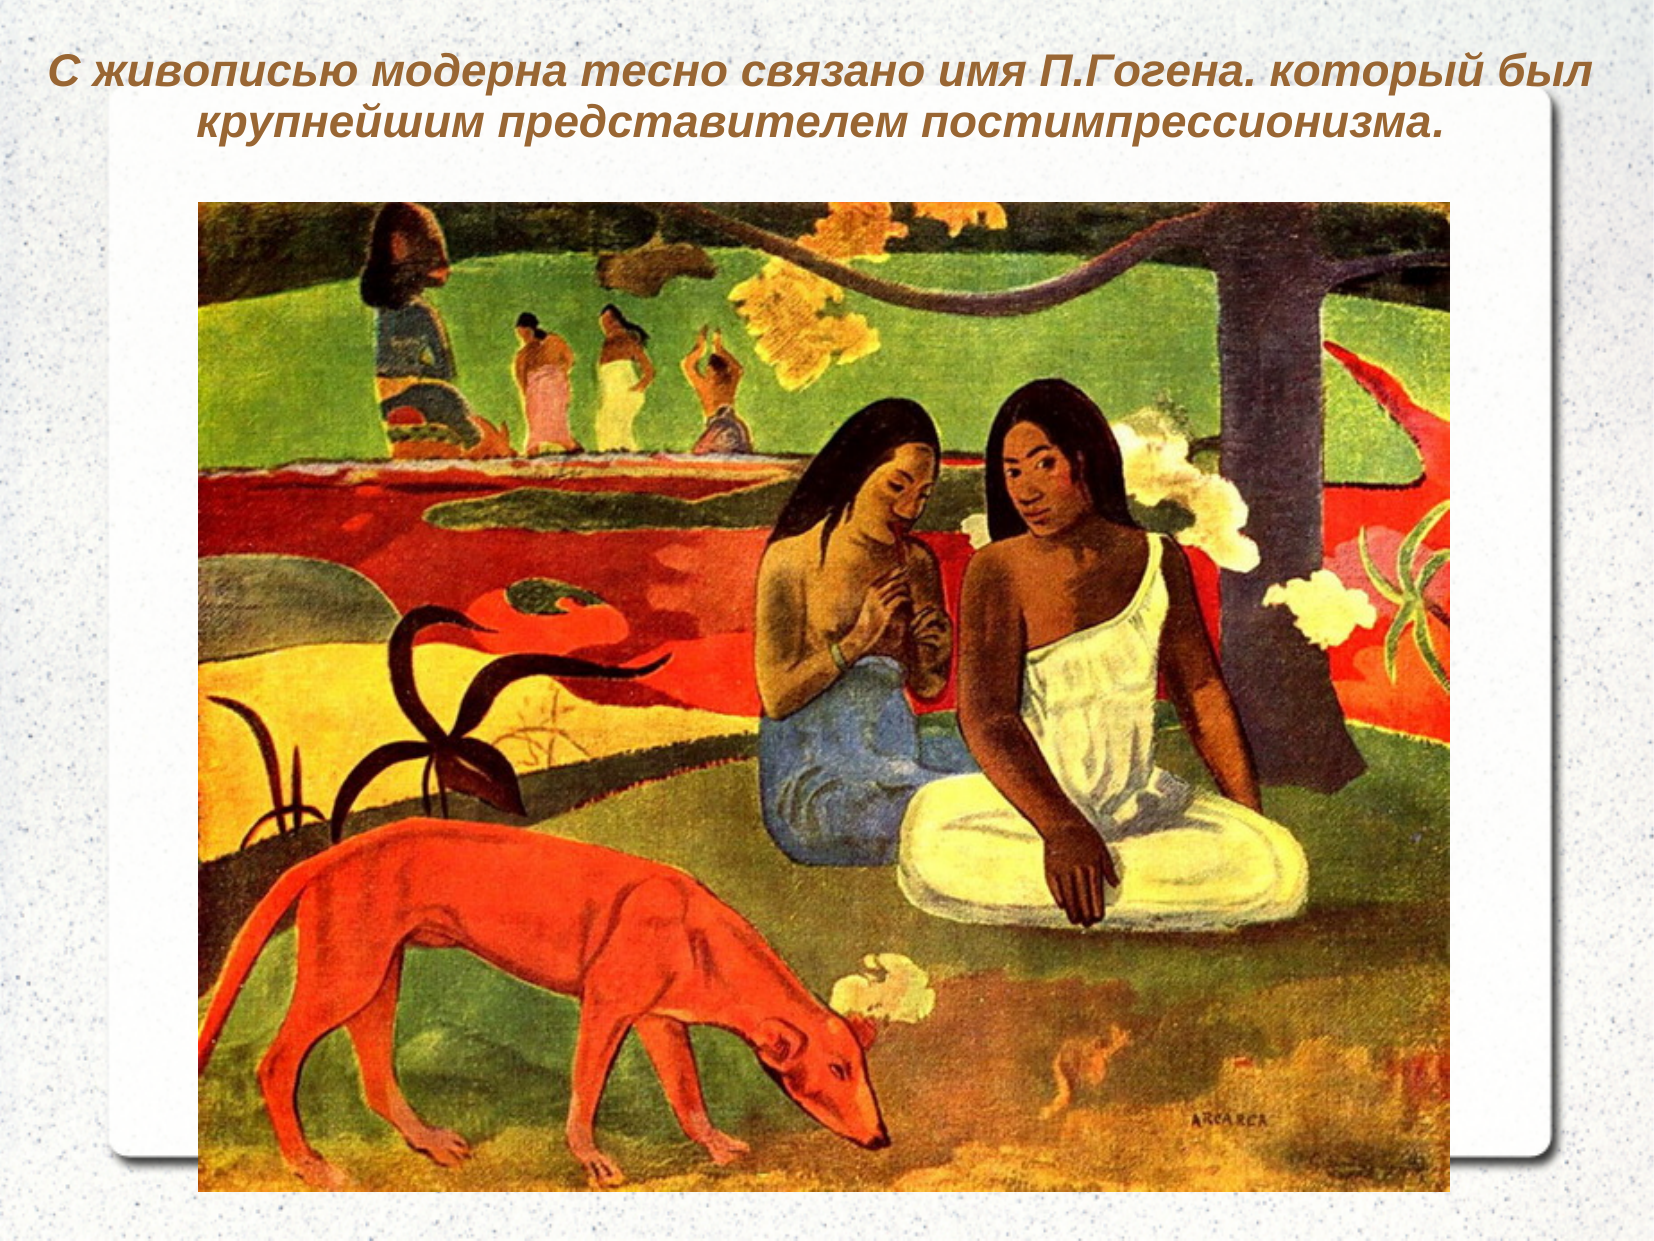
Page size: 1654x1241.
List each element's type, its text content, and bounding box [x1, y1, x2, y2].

picture [0, 0, 1654, 1241]
text_box С живописью модерна тесно связано имя П.Гогена. который был крупнейшим представителем постимпрессионизма. [23, 0, 1619, 201]
